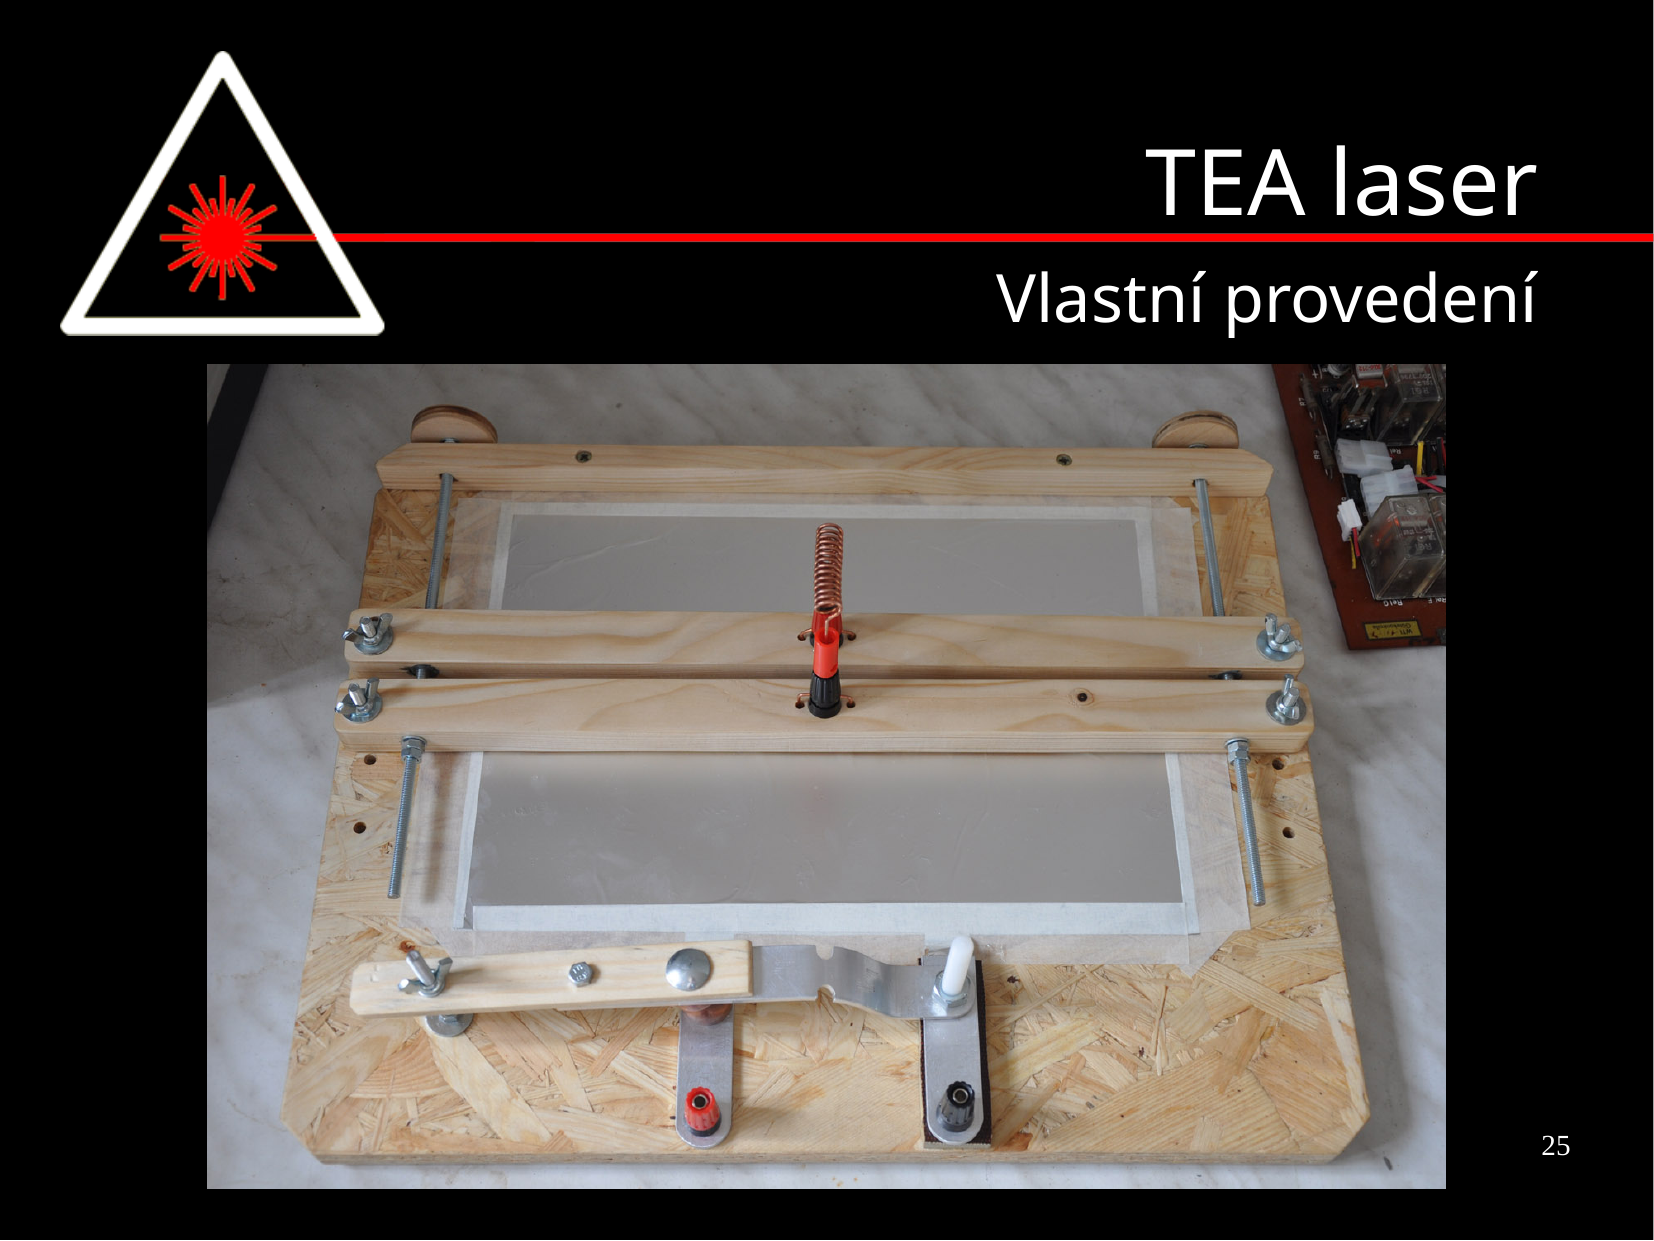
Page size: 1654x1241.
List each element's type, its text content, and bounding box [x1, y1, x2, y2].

picture [60, 51, 1654, 336]
list Vlastní provedení [503, 251, 1539, 443]
picture [60, 283, 503, 336]
title TEA laser [50, 75, 1540, 283]
picture [207, 364, 1446, 1189]
